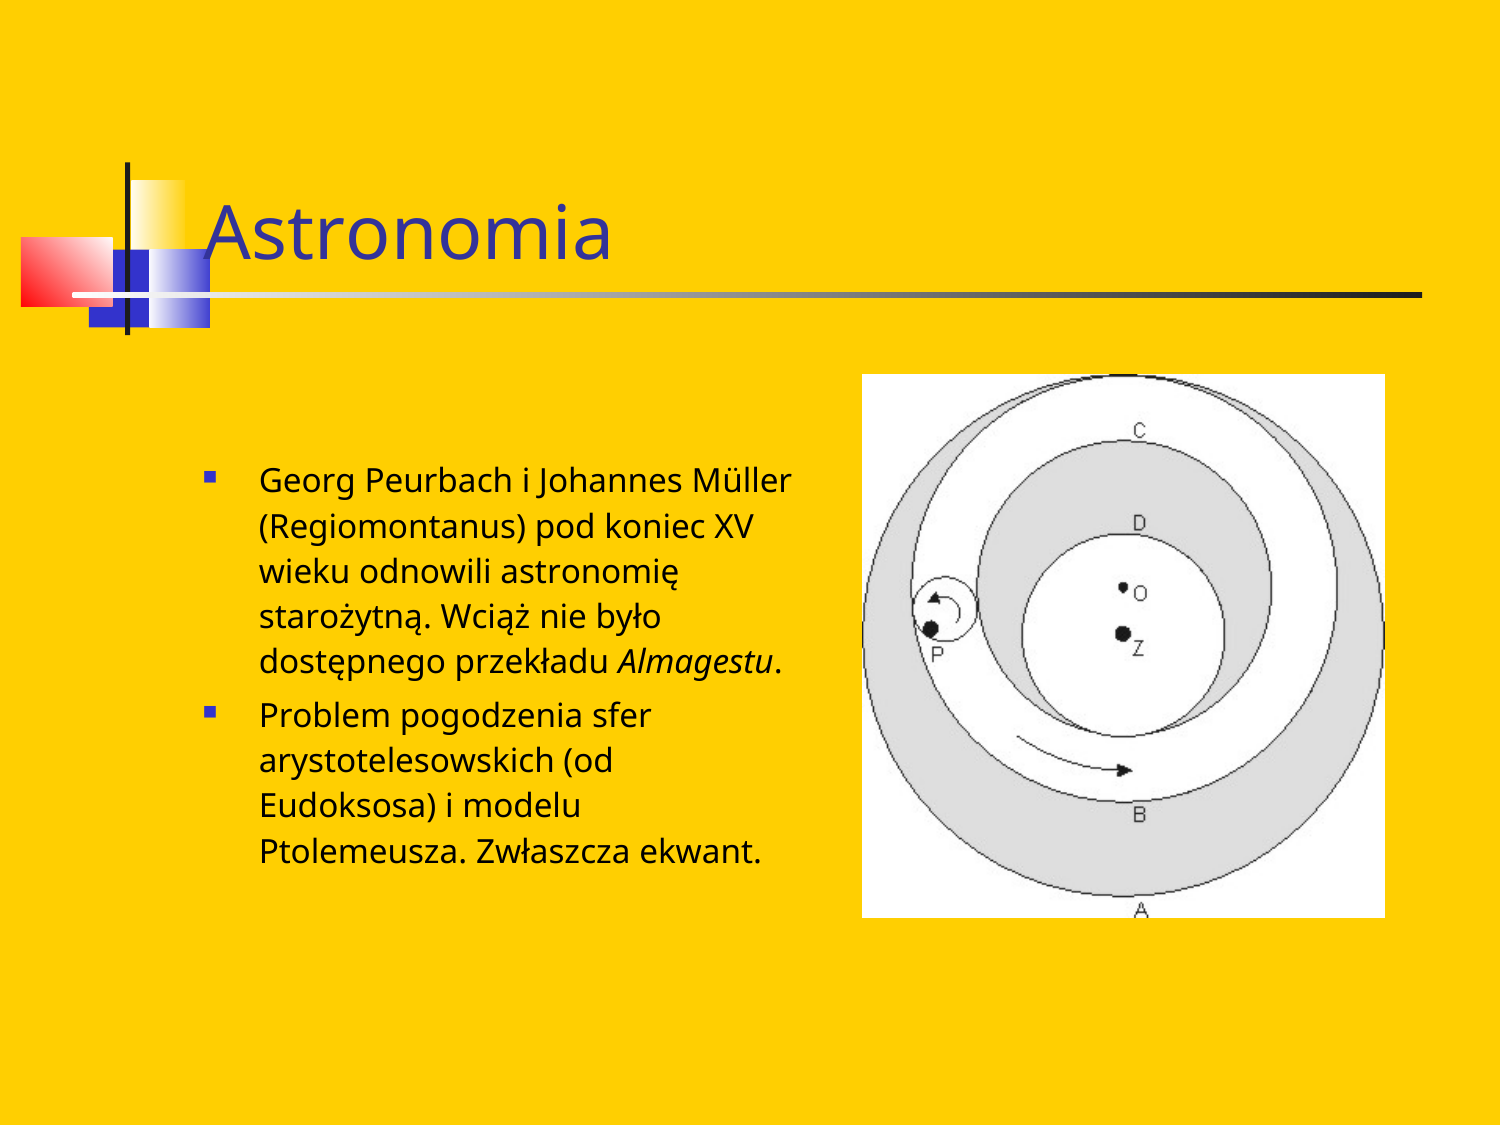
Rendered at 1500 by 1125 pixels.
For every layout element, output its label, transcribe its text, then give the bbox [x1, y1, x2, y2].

title Astronomia [188, 101, 1468, 289]
list Georg Peurbach i Johannes Müller (Regiomontanus) pod koniec XV wieku odnowili astronomię starożytną. Wciąż nie było dostępnego przekładu Almagestu. Problem pogodzenia sfer arystotelesowskich (od Eudoksosa) i modelu Ptolemeusza. Zwłaszcza ekwant. [187, 450, 813, 901]
picture [862, 374, 1385, 918]
